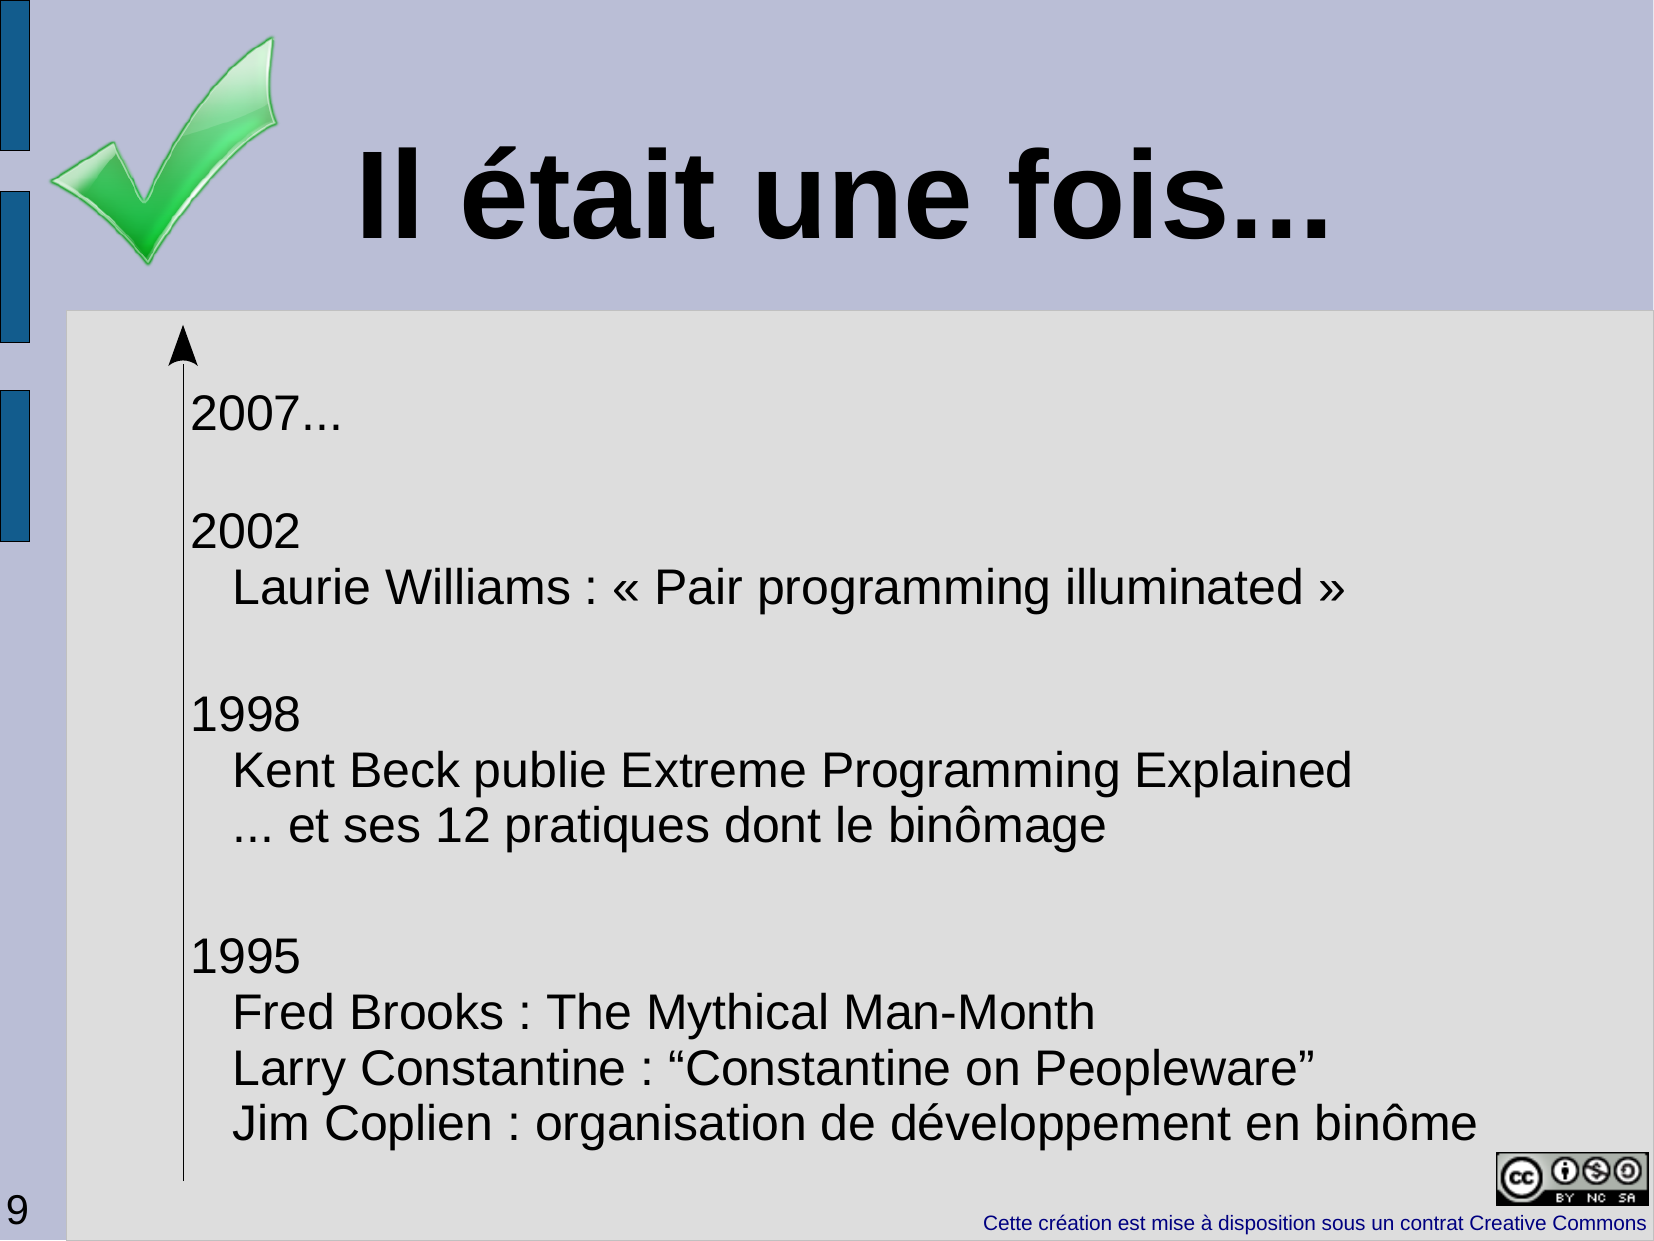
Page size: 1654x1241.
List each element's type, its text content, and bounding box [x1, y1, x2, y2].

text_box 1995 Fred Brooks : The Mythical Man-Month Larry Constantine : “Constantine on Peopleware” Jim Coplien : organisation de développement en binôme [176, 928, 1480, 1152]
text_box 1998 Kent Beck publie Extreme Programming Explained ... et ses 12 pratiques dont le binômage [176, 686, 1355, 854]
title Il était une fois... [121, 91, 1534, 299]
text_box 2007... [176, 385, 362, 442]
picture [1496, 1152, 1649, 1206]
text_box 2002 Laurie Williams : « Pair programming illuminated » [176, 503, 1347, 615]
picture [41, 29, 284, 272]
